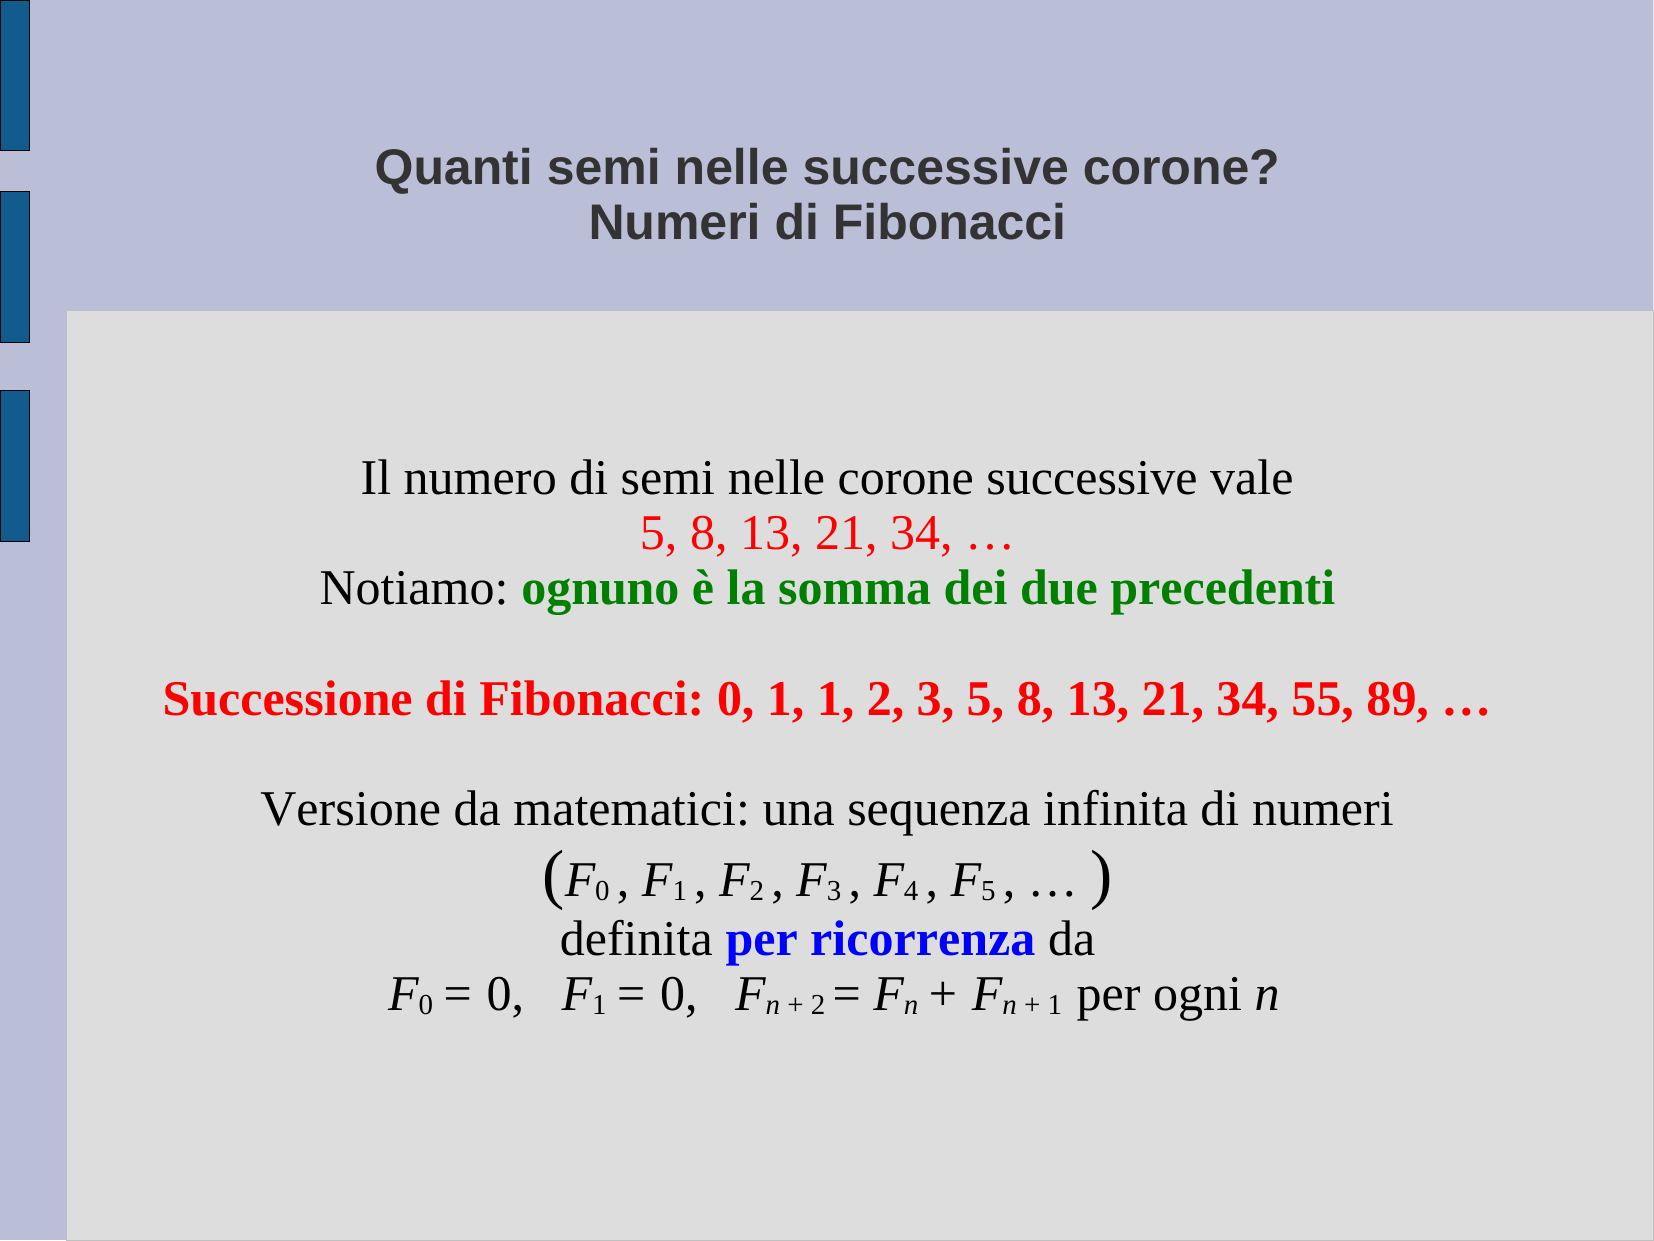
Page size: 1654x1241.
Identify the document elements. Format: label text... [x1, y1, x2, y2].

subtitle Il numero di semi nelle corone successive vale 5, 8, 13, 21, 34, … Notiamo: ognuno è la somma dei due precedenti Successione di Fibonacci: 0, 1, 1, 2, 3, 5, 8, 13, 21, 34, 55, 89, … Versione da matematici: una sequenza infinita di numeri (F0 , F1 , F2 , F3 , F4 , F5 , … ) definita per ricorrenza da F0 = 0, F1 = 0, Fn + 2 = Fn + Fn + 1 per ogni n [121, 344, 1534, 1127]
title Quanti semi nelle successive corone? Numeri di Fibonacci [121, 91, 1534, 299]
